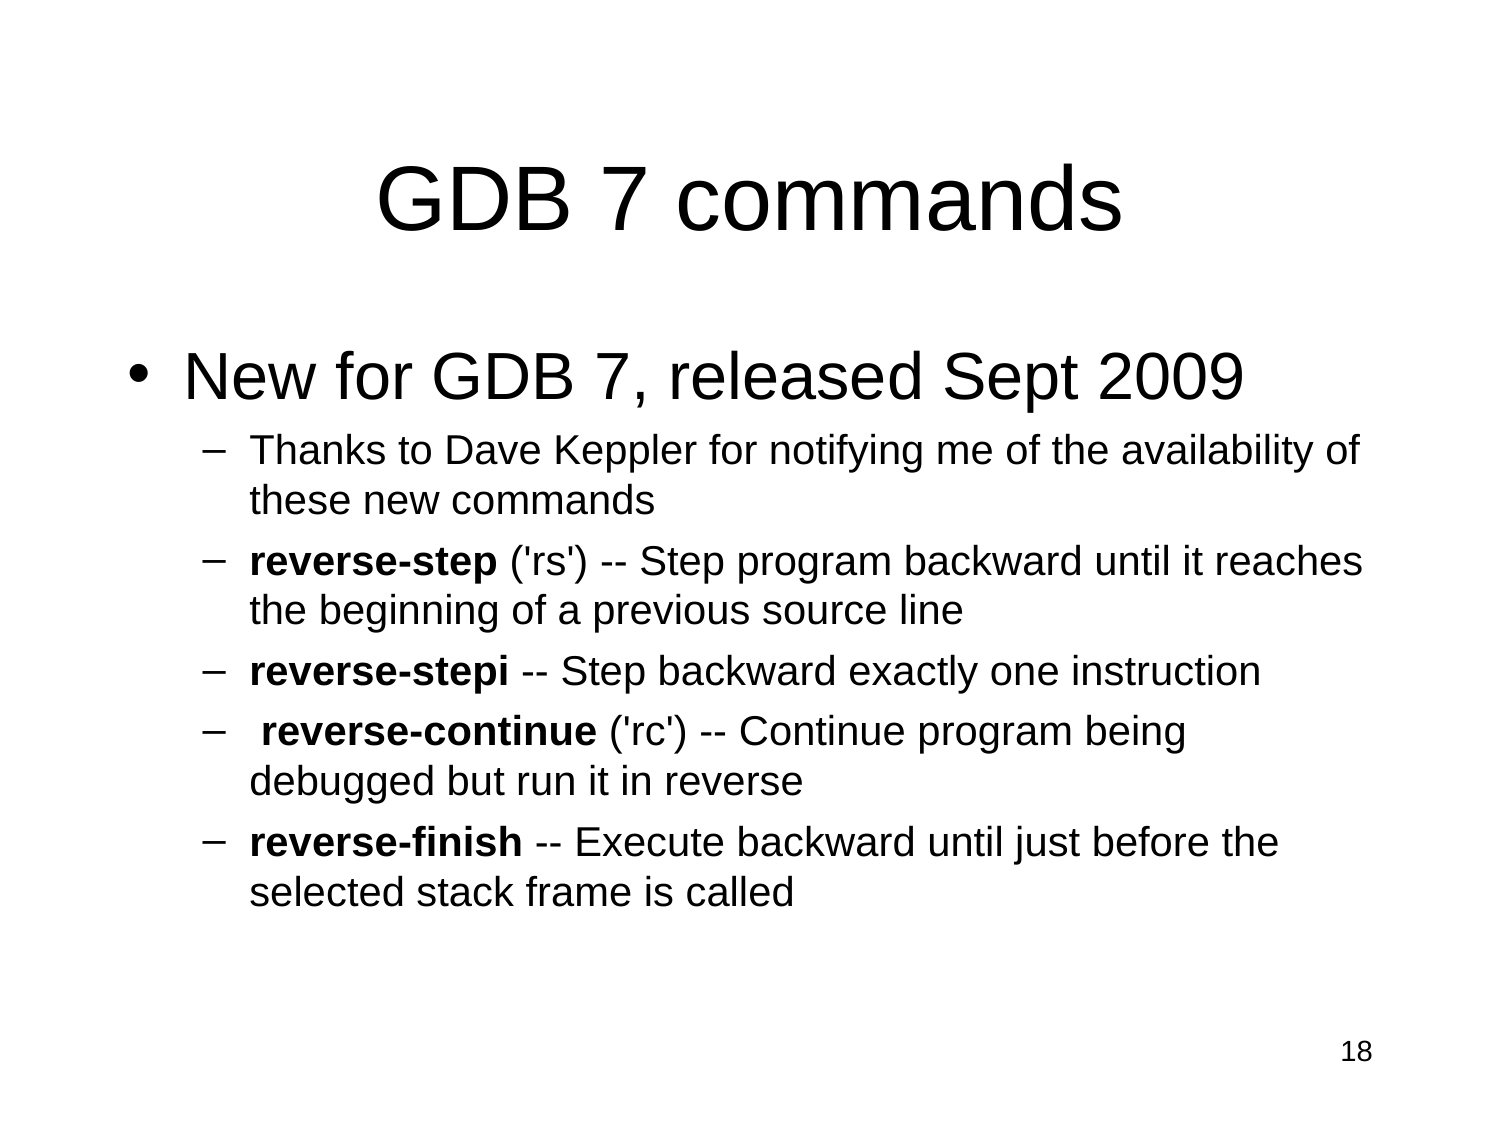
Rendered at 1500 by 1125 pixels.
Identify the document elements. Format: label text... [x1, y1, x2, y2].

list New for GDB 7, released Sept 2009 Thanks to Dave Keppler for notifying me of the availability of these new commands reverse-step ('rs') -- Step program backward until it reaches the beginning of a previous source line reverse-stepi -- Step backward exactly one instruction reverse-continue ('rc') -- Continue program being debugged but run it in reverse reverse-finish -- Execute backward until just before the selected stack frame is called [112, 324, 1388, 1001]
text_box <number> [1074, 1025, 1388, 1101]
title GDB 7 commands [112, 99, 1388, 288]
